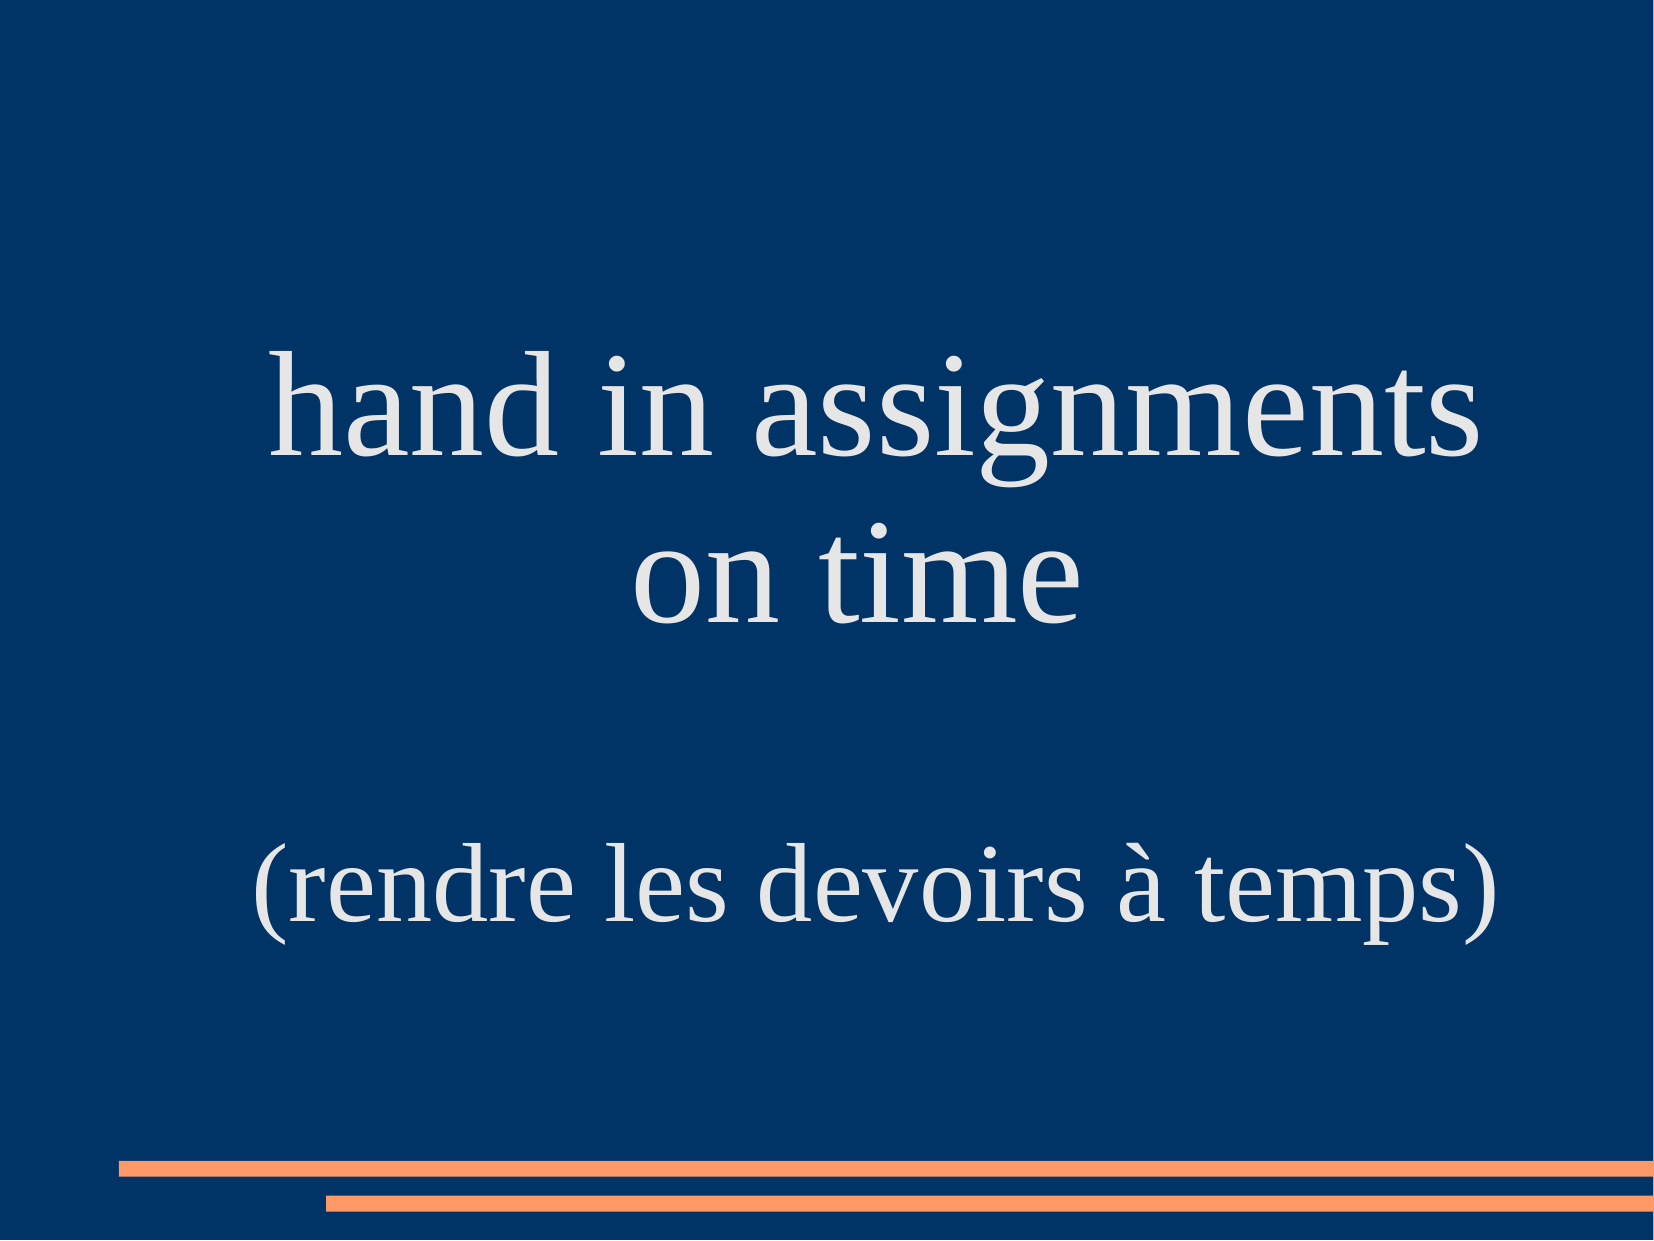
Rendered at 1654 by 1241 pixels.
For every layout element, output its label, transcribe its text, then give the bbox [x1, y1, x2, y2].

list hand in assignments on time (rendre les devoirs à temps) [121, 322, 1561, 1132]
